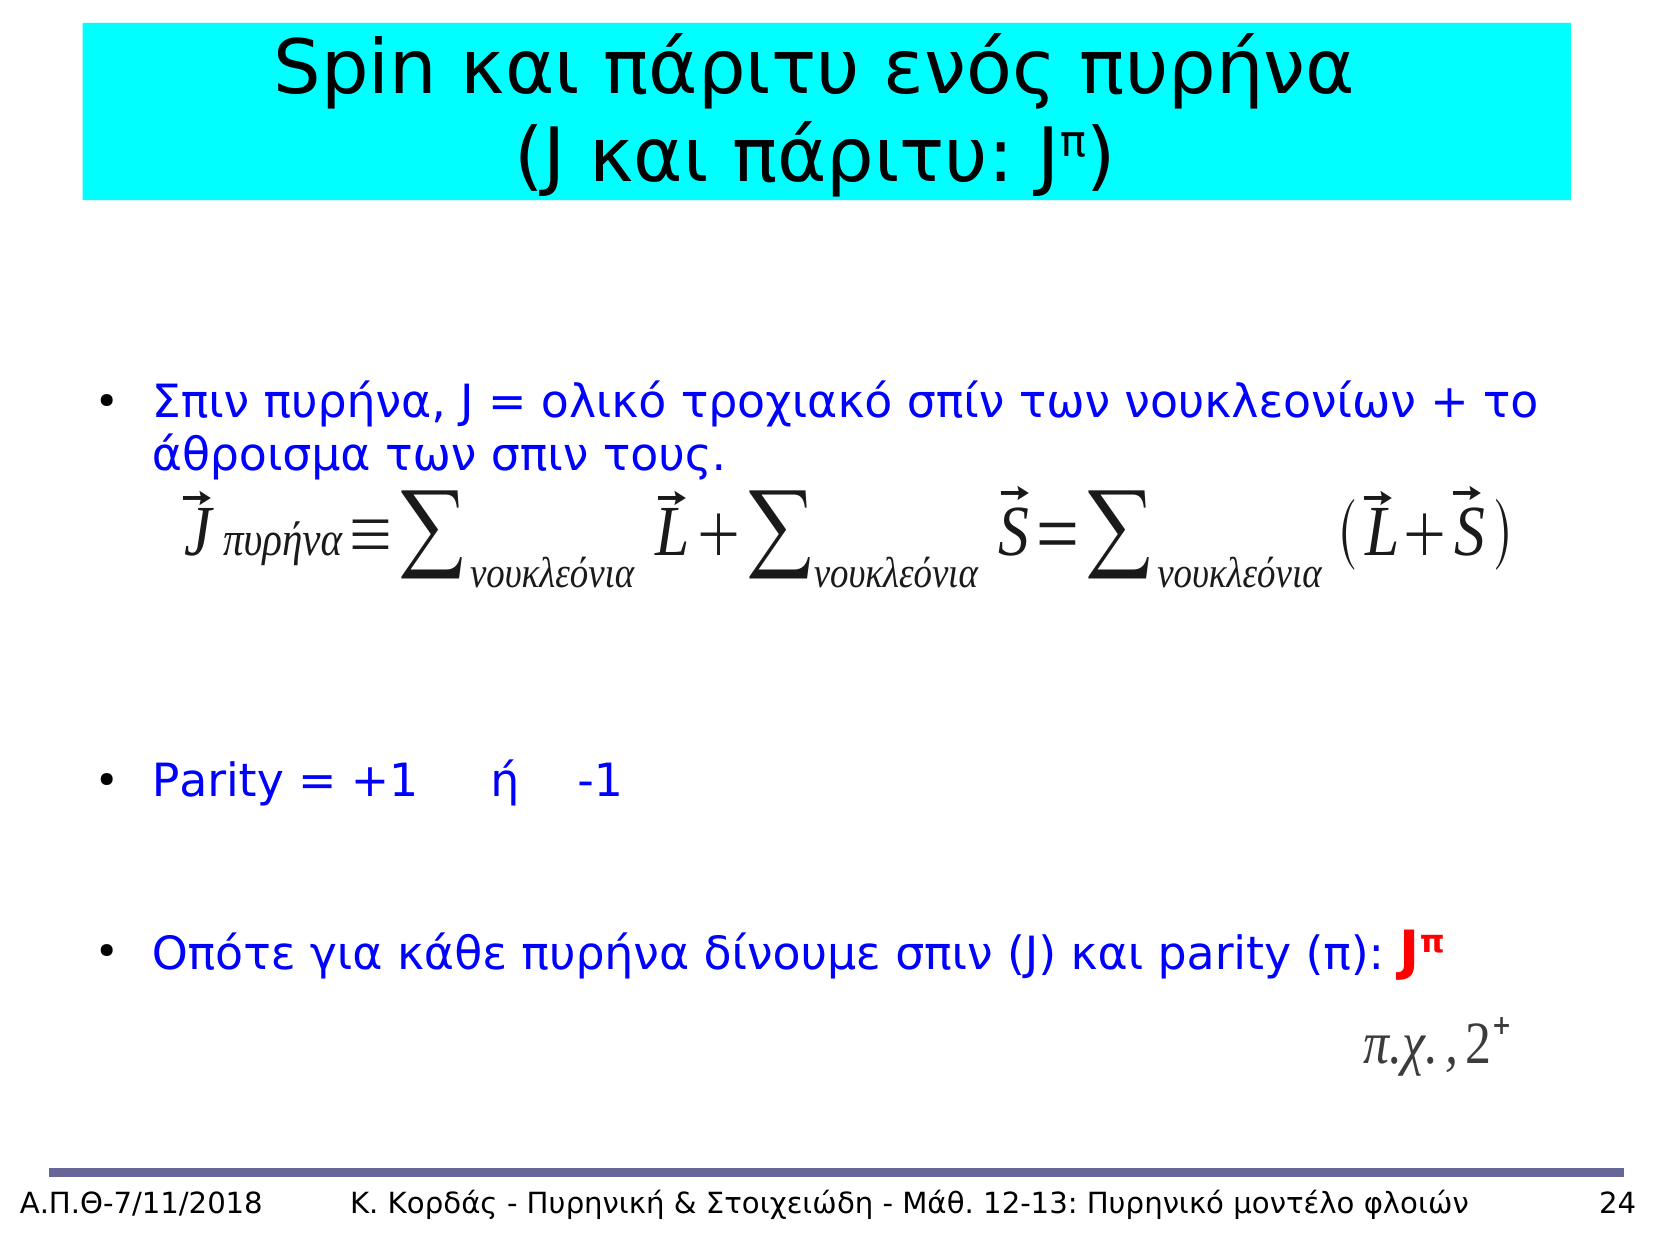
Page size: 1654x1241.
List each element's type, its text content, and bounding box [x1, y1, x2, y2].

title Spin και πάριτυ ενός πυρήνα (J και πάριτυ: Jπ) [82, 22, 1571, 201]
chart [1347, 1000, 1535, 1081]
chart [165, 483, 1531, 598]
list Σπιν πυρήνα, J = ολικό τροχιακό σπίν των νουκλεονίων + το άθροισμα των σπιν τους. Parity = +1 ή -1 Οπότε για κάθε πυρήνα δίνουμε σπιν (J) και parity (π): Jπ [75, 368, 1571, 1013]
